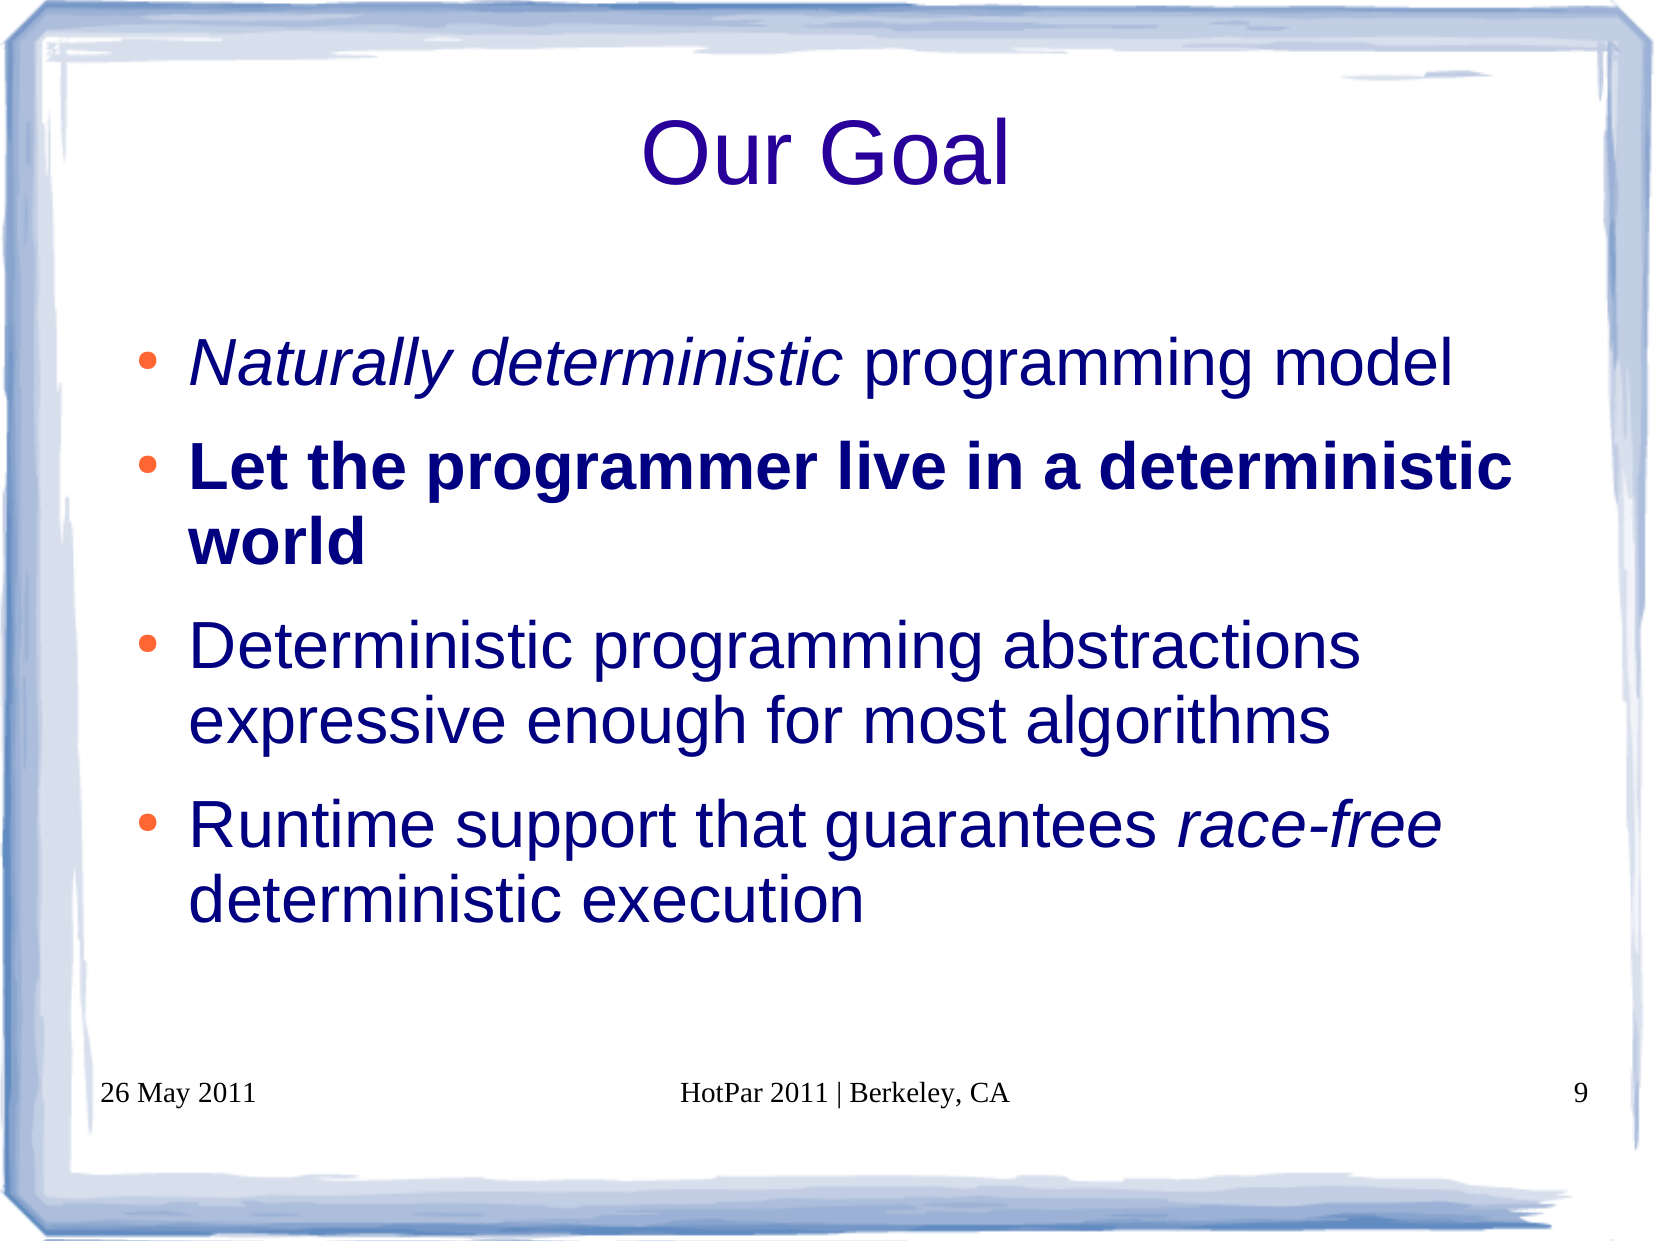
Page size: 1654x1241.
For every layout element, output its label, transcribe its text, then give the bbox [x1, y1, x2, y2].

list Naturally deterministic programming model Let the programmer live in a deterministic world Deterministic programming abstractions expressive enough for most algorithms Runtime support that guarantees race-free deterministic execution [118, 324, 1571, 1004]
title Our Goal [82, 49, 1571, 257]
picture [0, 0, 1654, 1241]
